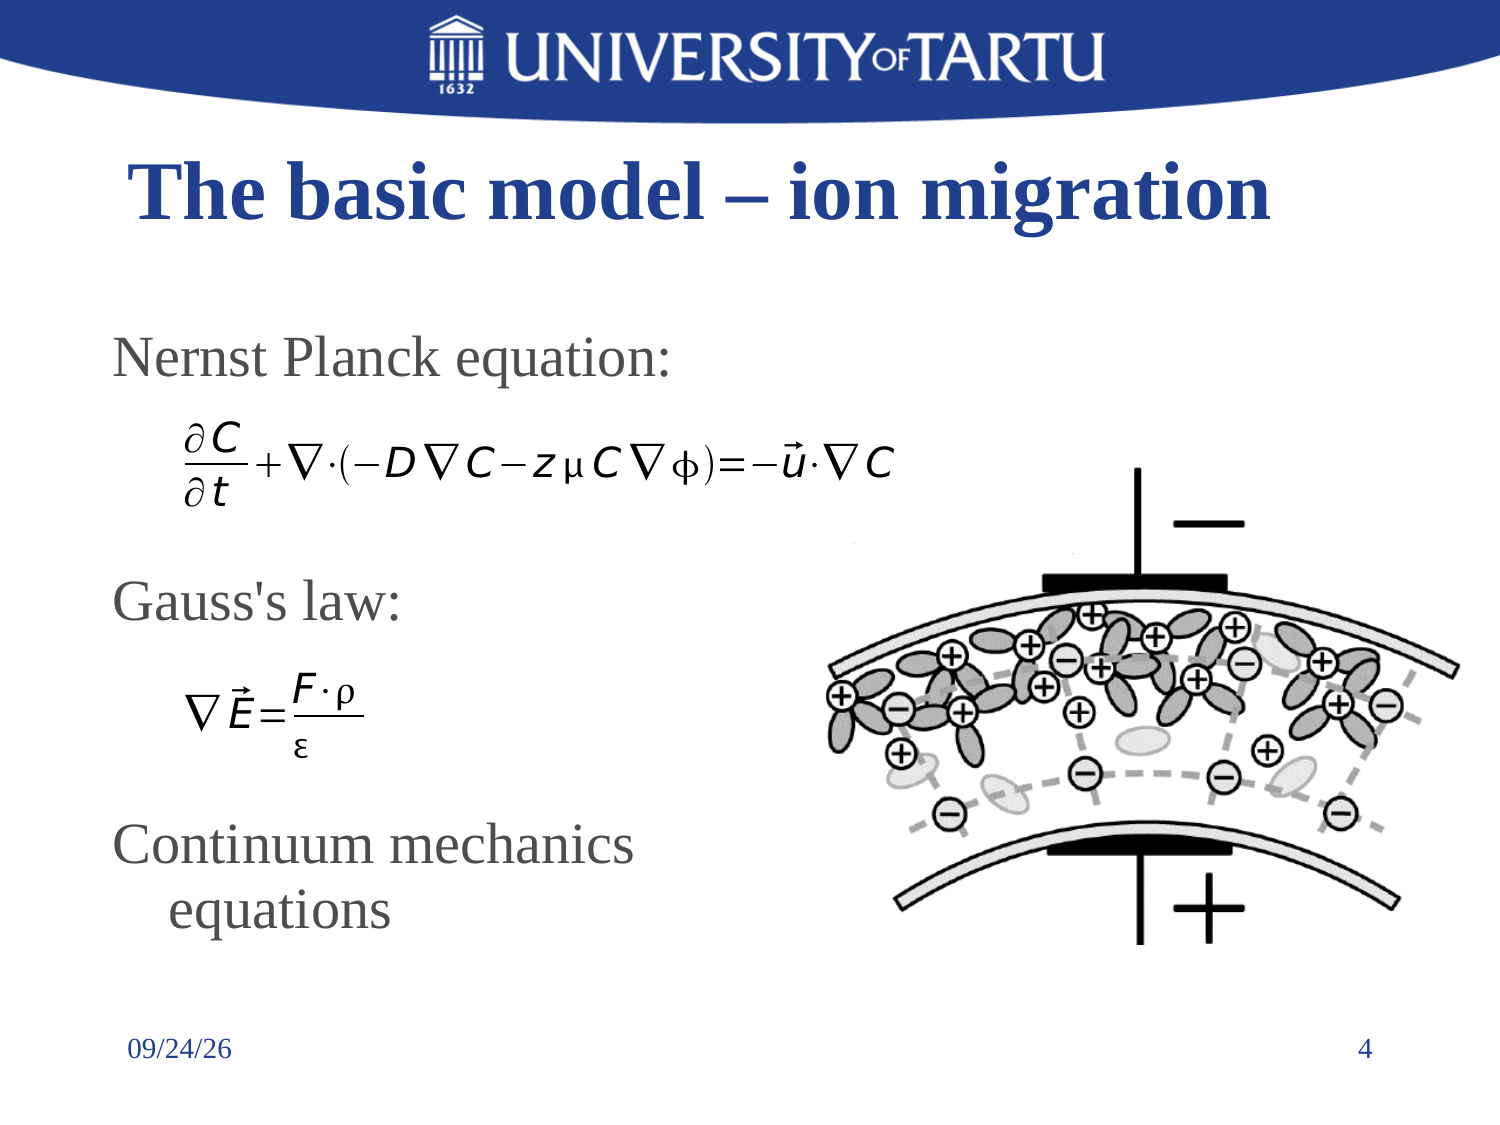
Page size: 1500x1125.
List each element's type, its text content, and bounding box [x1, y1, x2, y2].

title The basic model – ion migration [112, 110, 1388, 274]
chart [177, 665, 371, 768]
picture [0, 0, 1500, 1125]
list Nernst Planck equation: Gauss's law: Continuum mechanics equations [112, 324, 1388, 1001]
